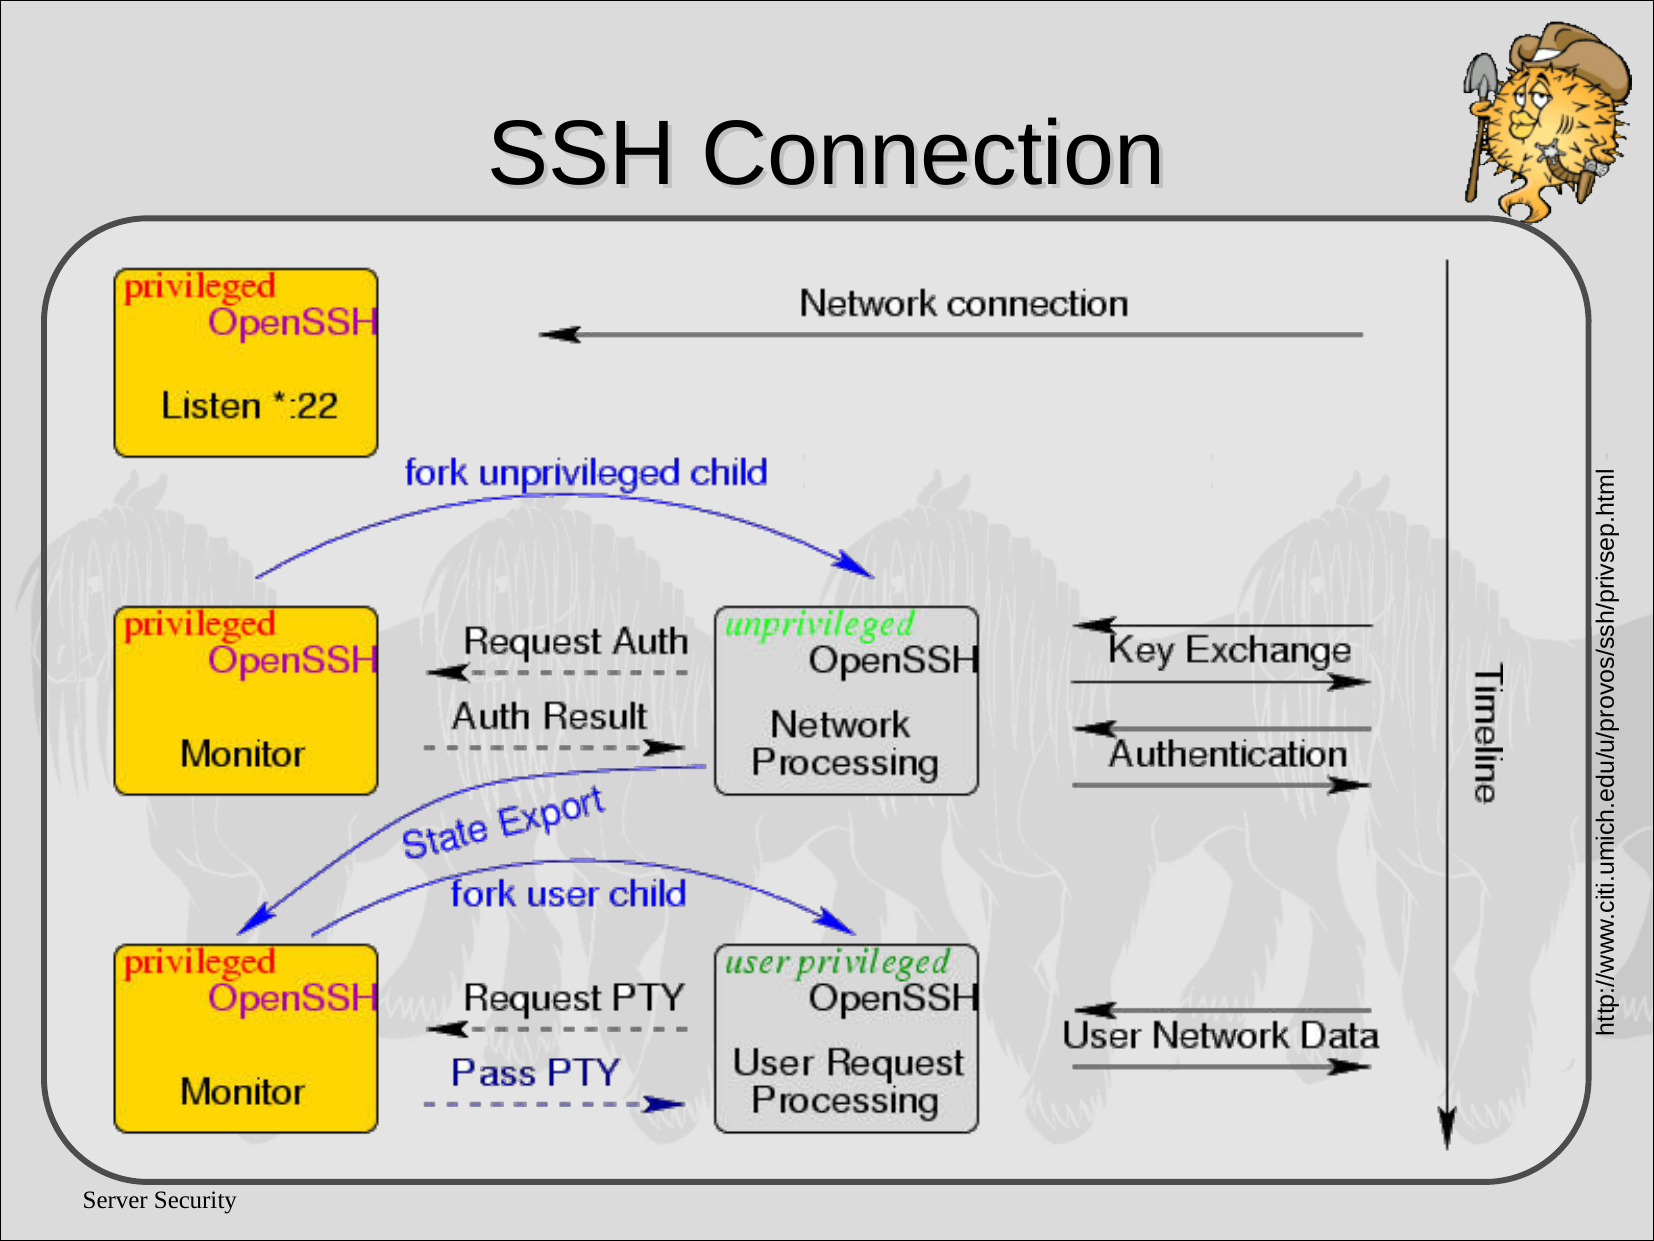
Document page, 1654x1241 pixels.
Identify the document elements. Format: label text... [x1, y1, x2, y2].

text_box [43, 241, 1589, 1182]
picture [112, 256, 1503, 1155]
title SSH Connection [82, 49, 1571, 257]
text_box http://www.citi.umich.edu/u/provos/ssh/privsep.html [1583, 398, 1646, 1051]
picture [1462, 20, 1632, 225]
